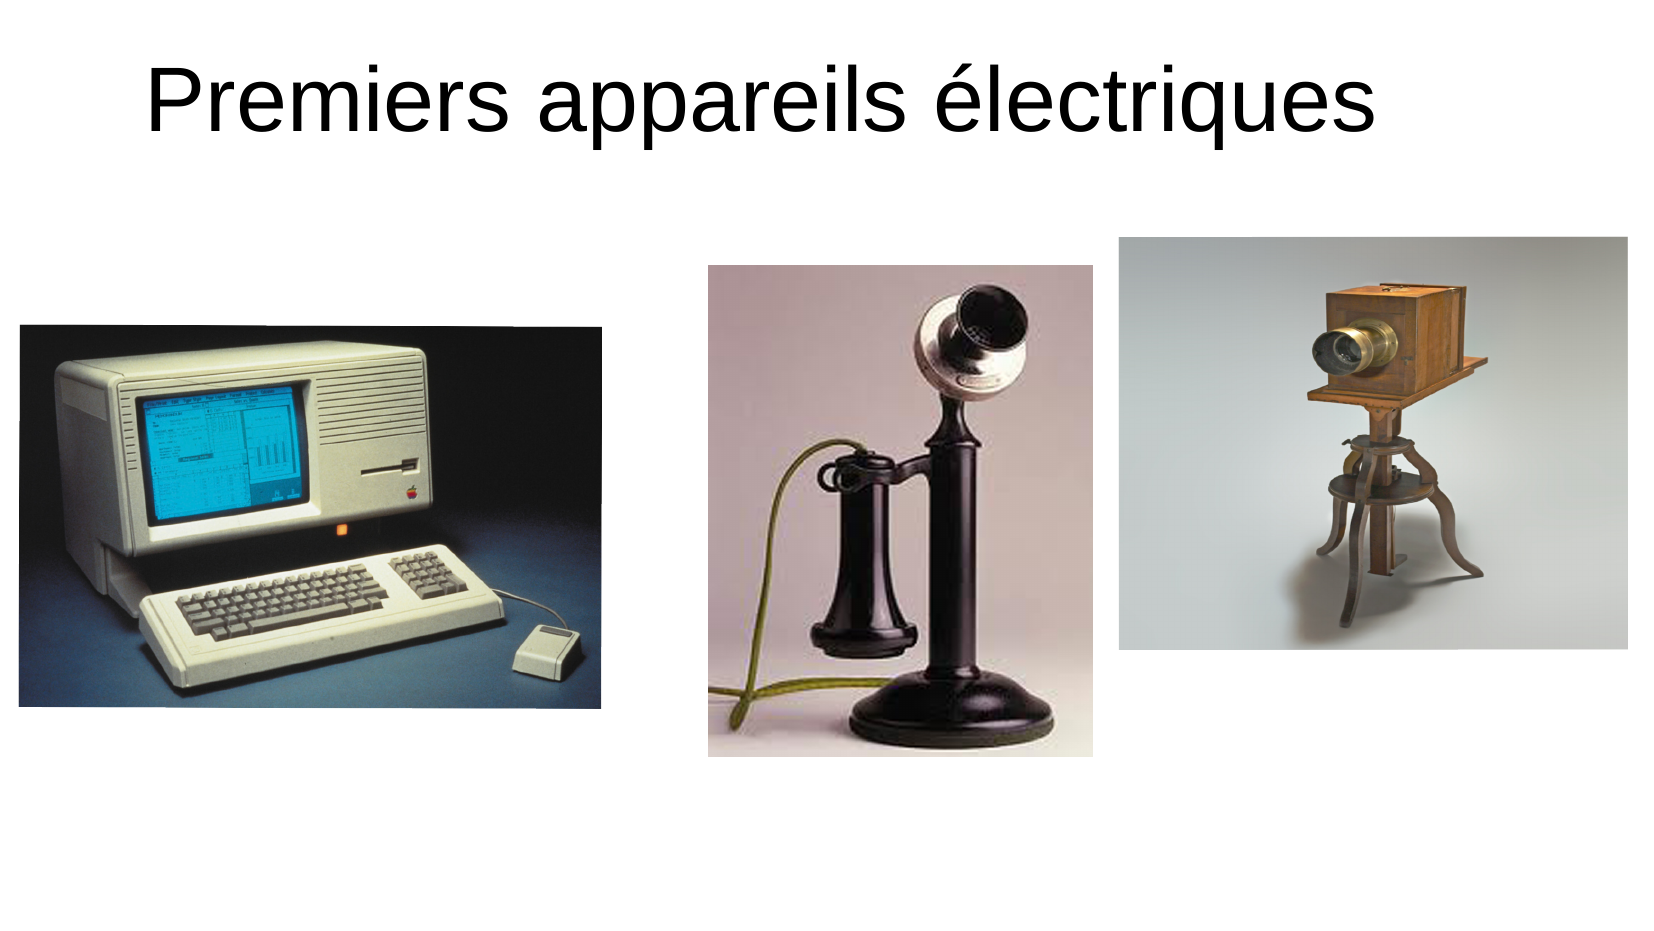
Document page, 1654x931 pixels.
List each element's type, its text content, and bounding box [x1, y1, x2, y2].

picture [18, 324, 602, 709]
title Premiers appareils électriques [17, 21, 1506, 178]
picture [1118, 236, 1628, 650]
picture [708, 265, 1093, 758]
